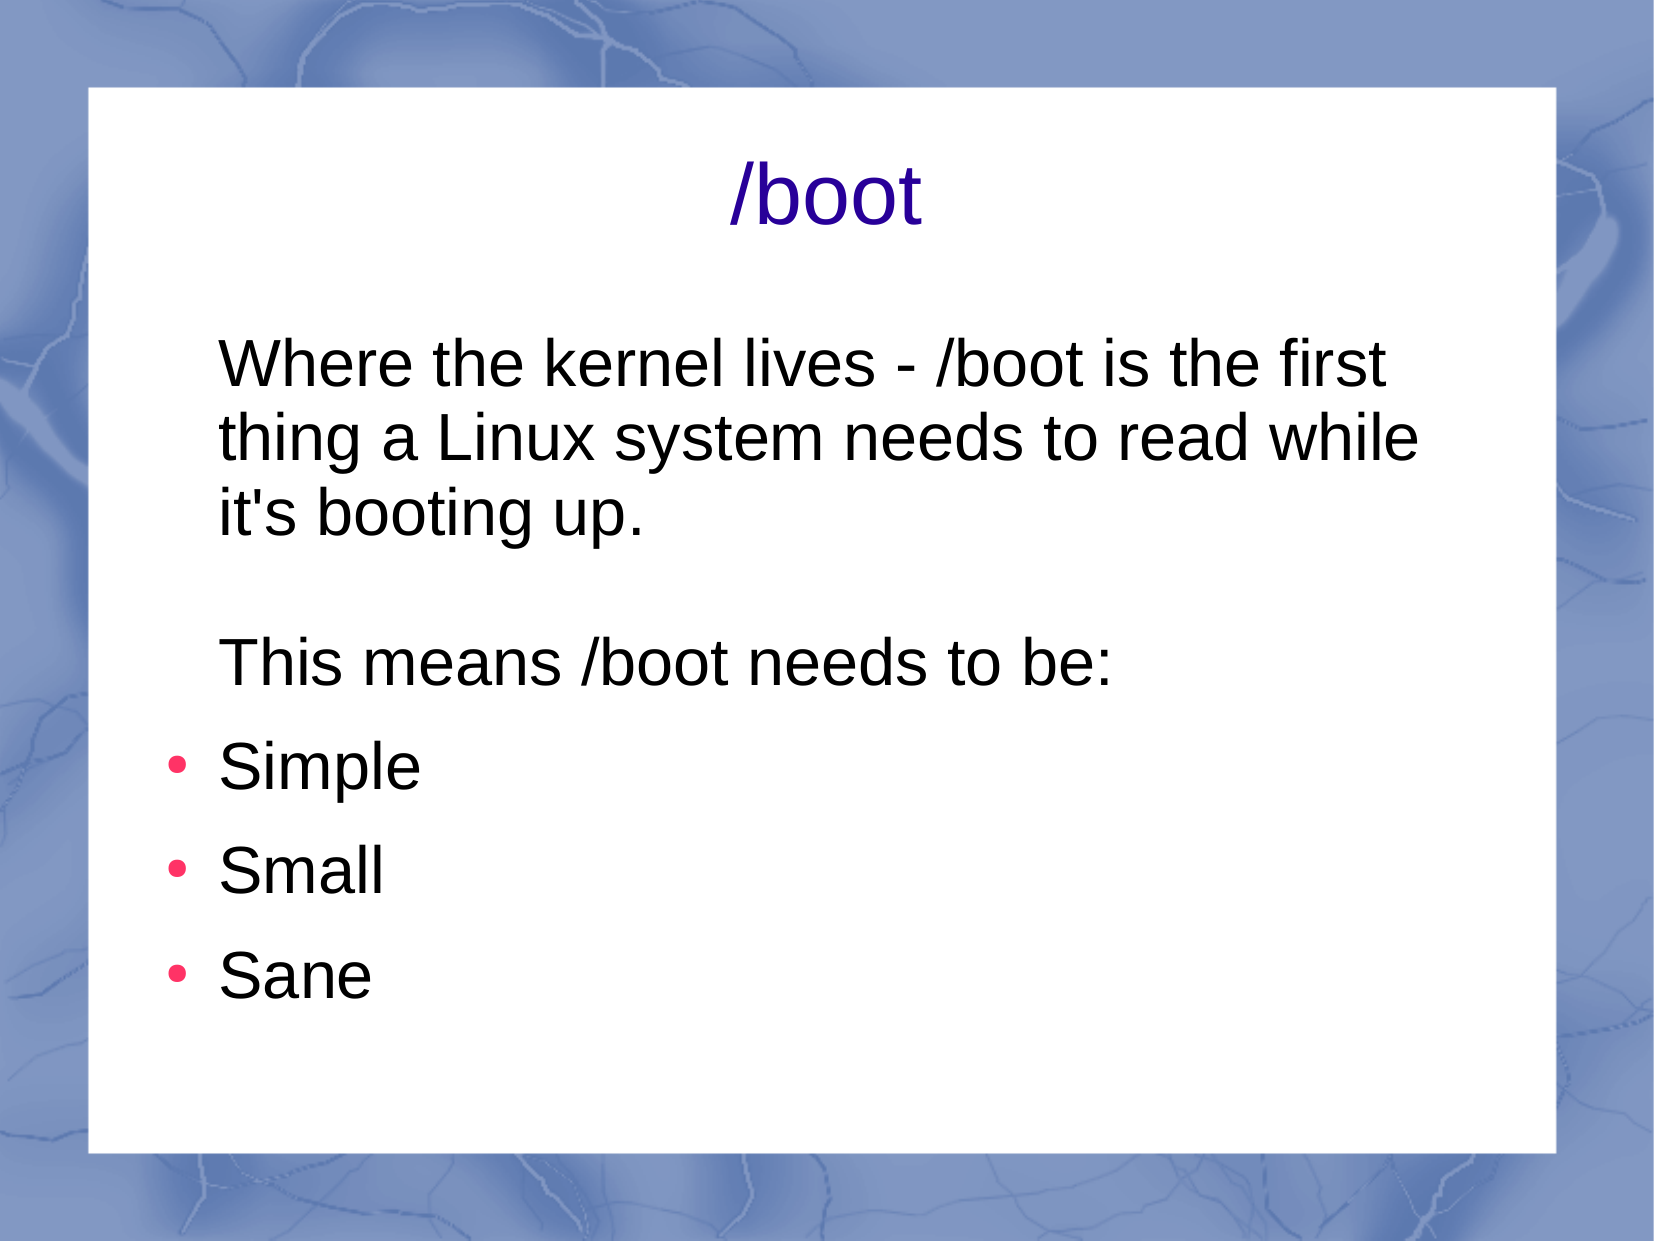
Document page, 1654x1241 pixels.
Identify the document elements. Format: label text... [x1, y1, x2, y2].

title /boot [118, 90, 1536, 298]
list Where the kernel lives - /boot is the first thing a Linux system needs to read while it's booting up. This means /boot needs to be: Simple Small Sane [147, 325, 1506, 1232]
picture [0, 0, 1654, 1241]
